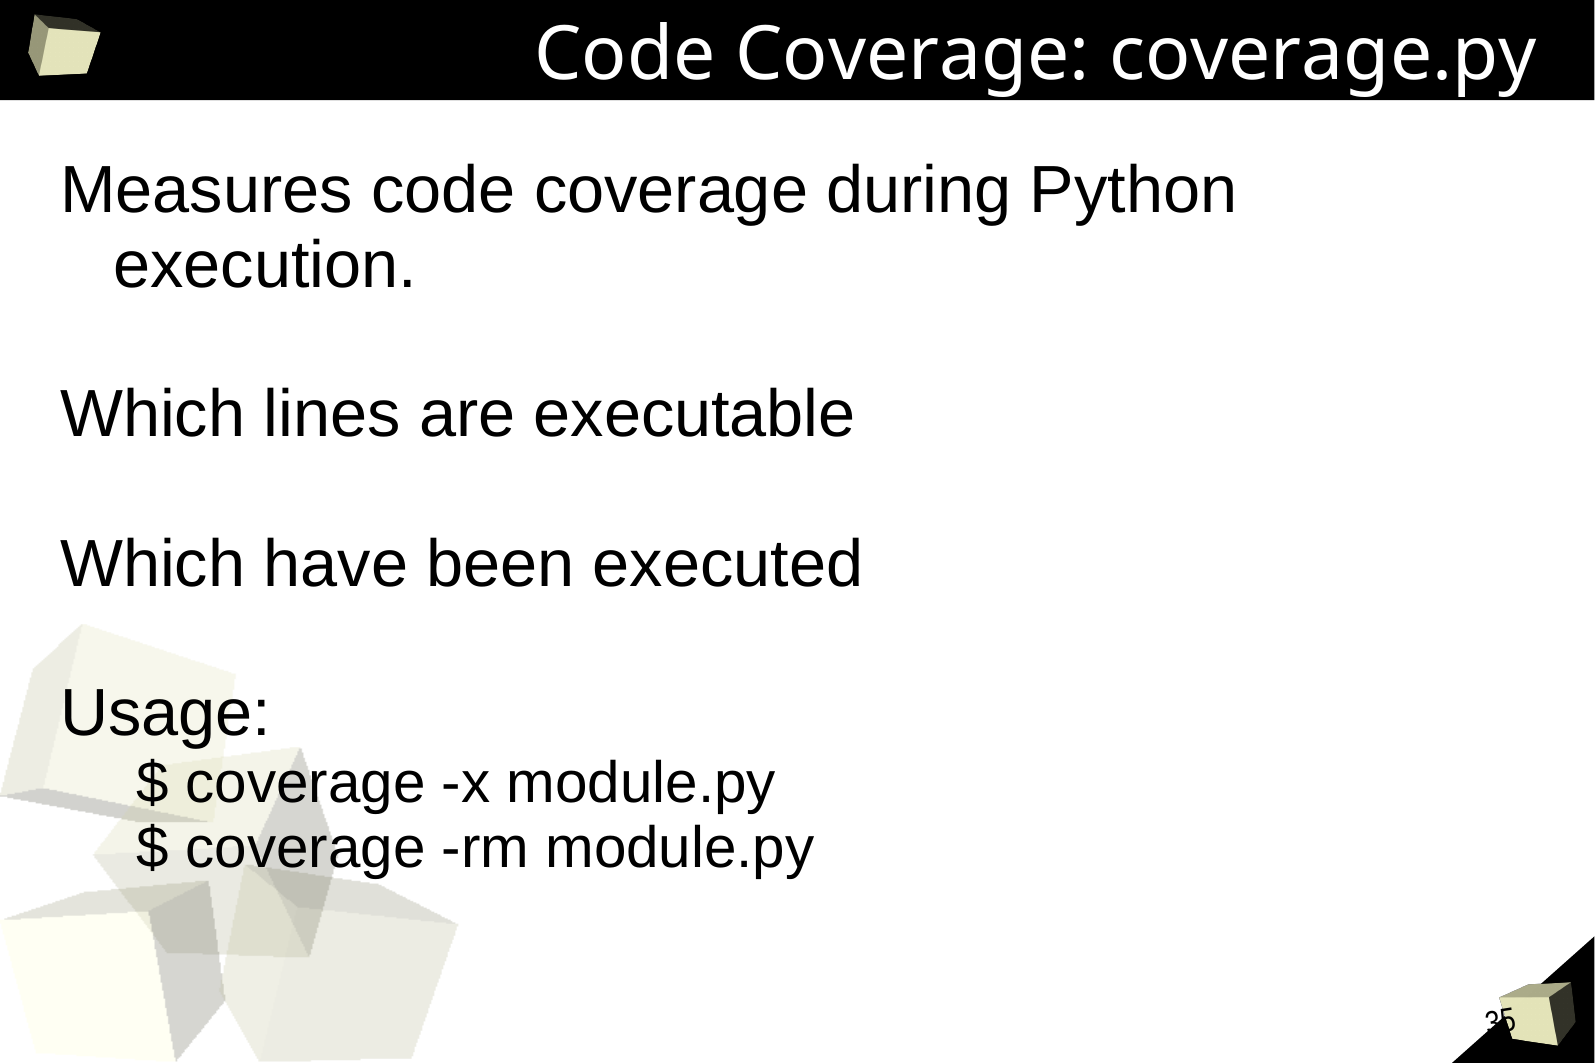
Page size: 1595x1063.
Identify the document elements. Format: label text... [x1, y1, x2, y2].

title Code Coverage: coverage.py [113, 0, 1538, 104]
picture [0, 623, 460, 1063]
list Measures code coverage during Python execution. Which lines are executable Which have been executed Usage: $ coverage -x module.py $ coverage -rm module.py [42, 151, 1554, 1041]
